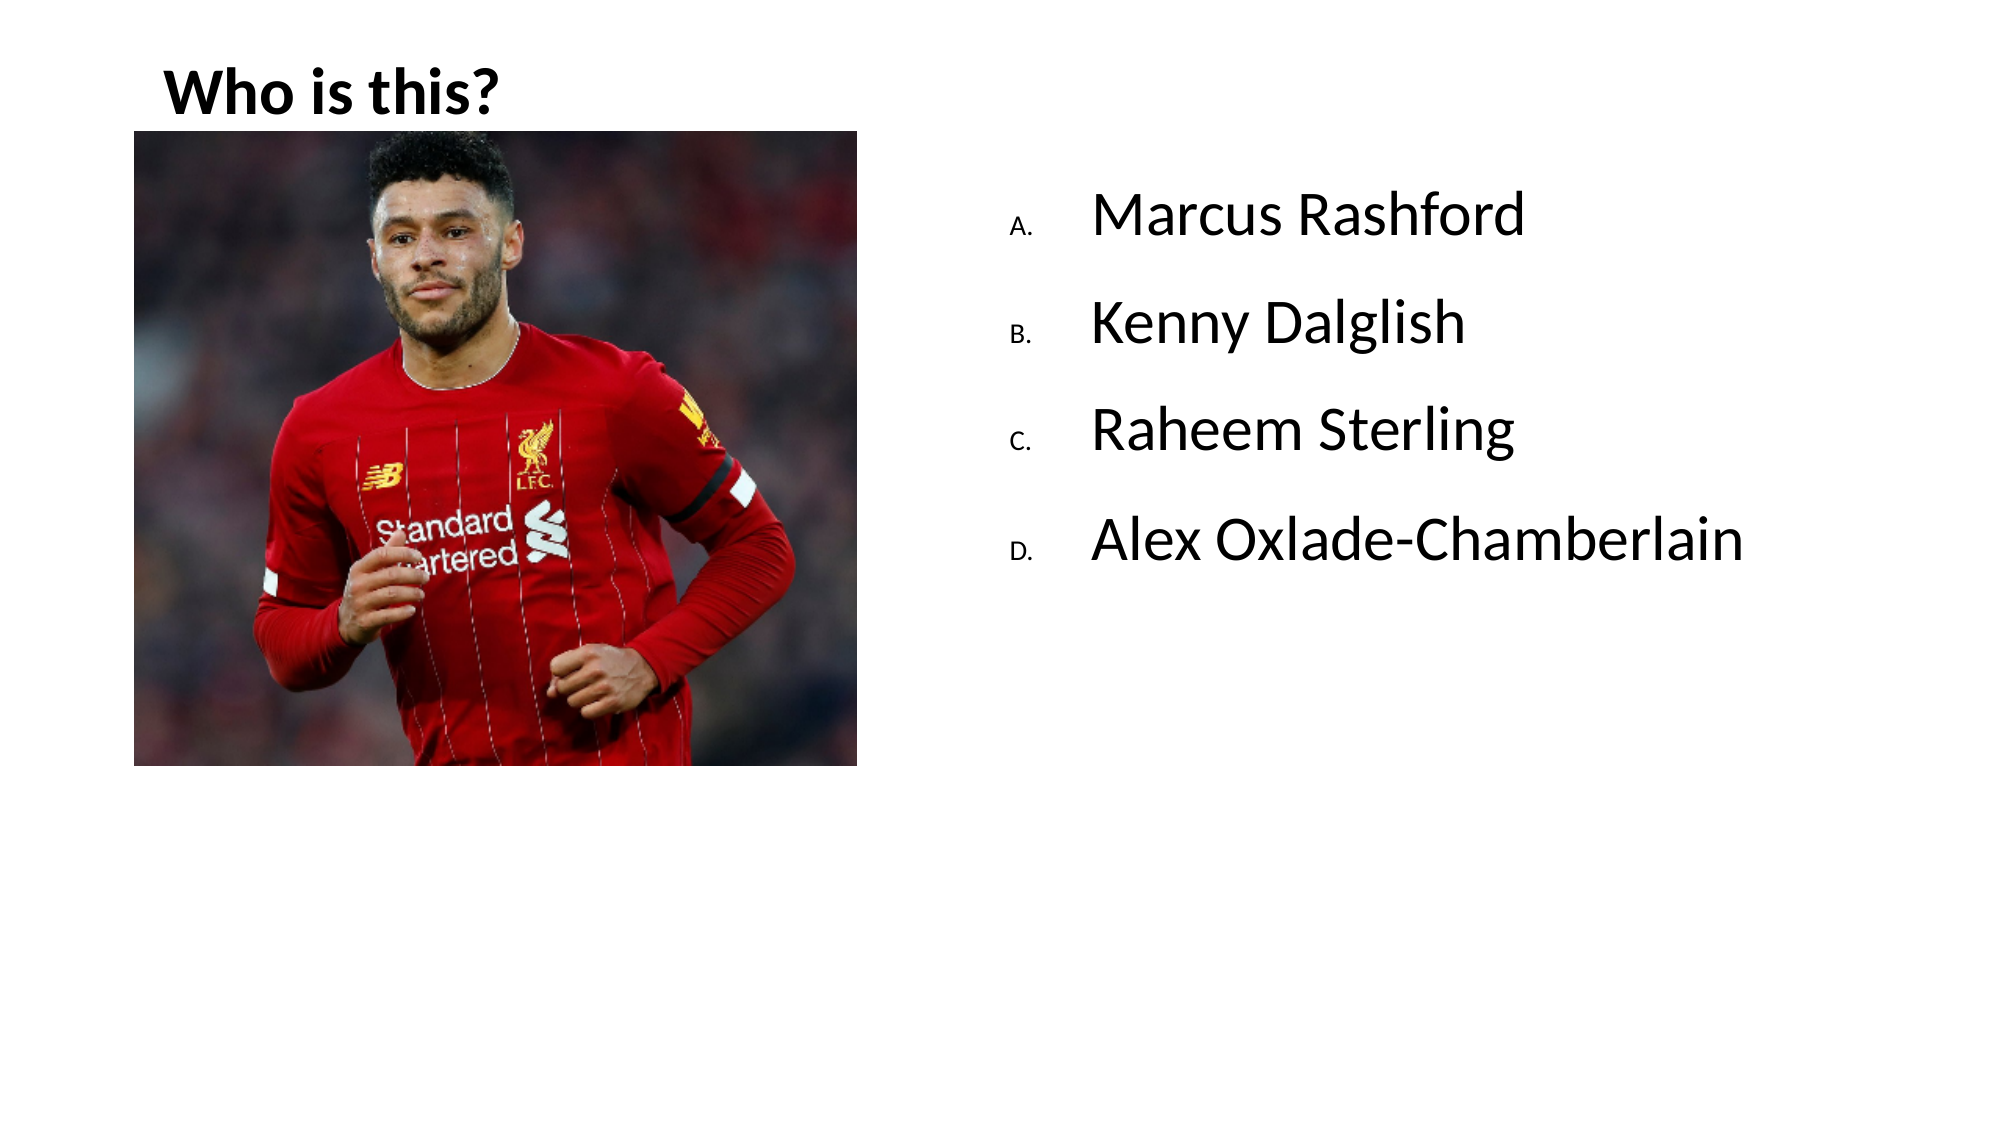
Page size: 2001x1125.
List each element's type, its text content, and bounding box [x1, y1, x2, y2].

text_box Who is this? [149, 41, 518, 136]
list Marcus Rashford [953, 160, 1932, 268]
list Alex Oxlade-Chamberlain [953, 485, 1932, 614]
list Raheem Sterling [953, 375, 1932, 485]
picture [134, 131, 857, 766]
list Kenny Dalglish [953, 268, 1932, 375]
